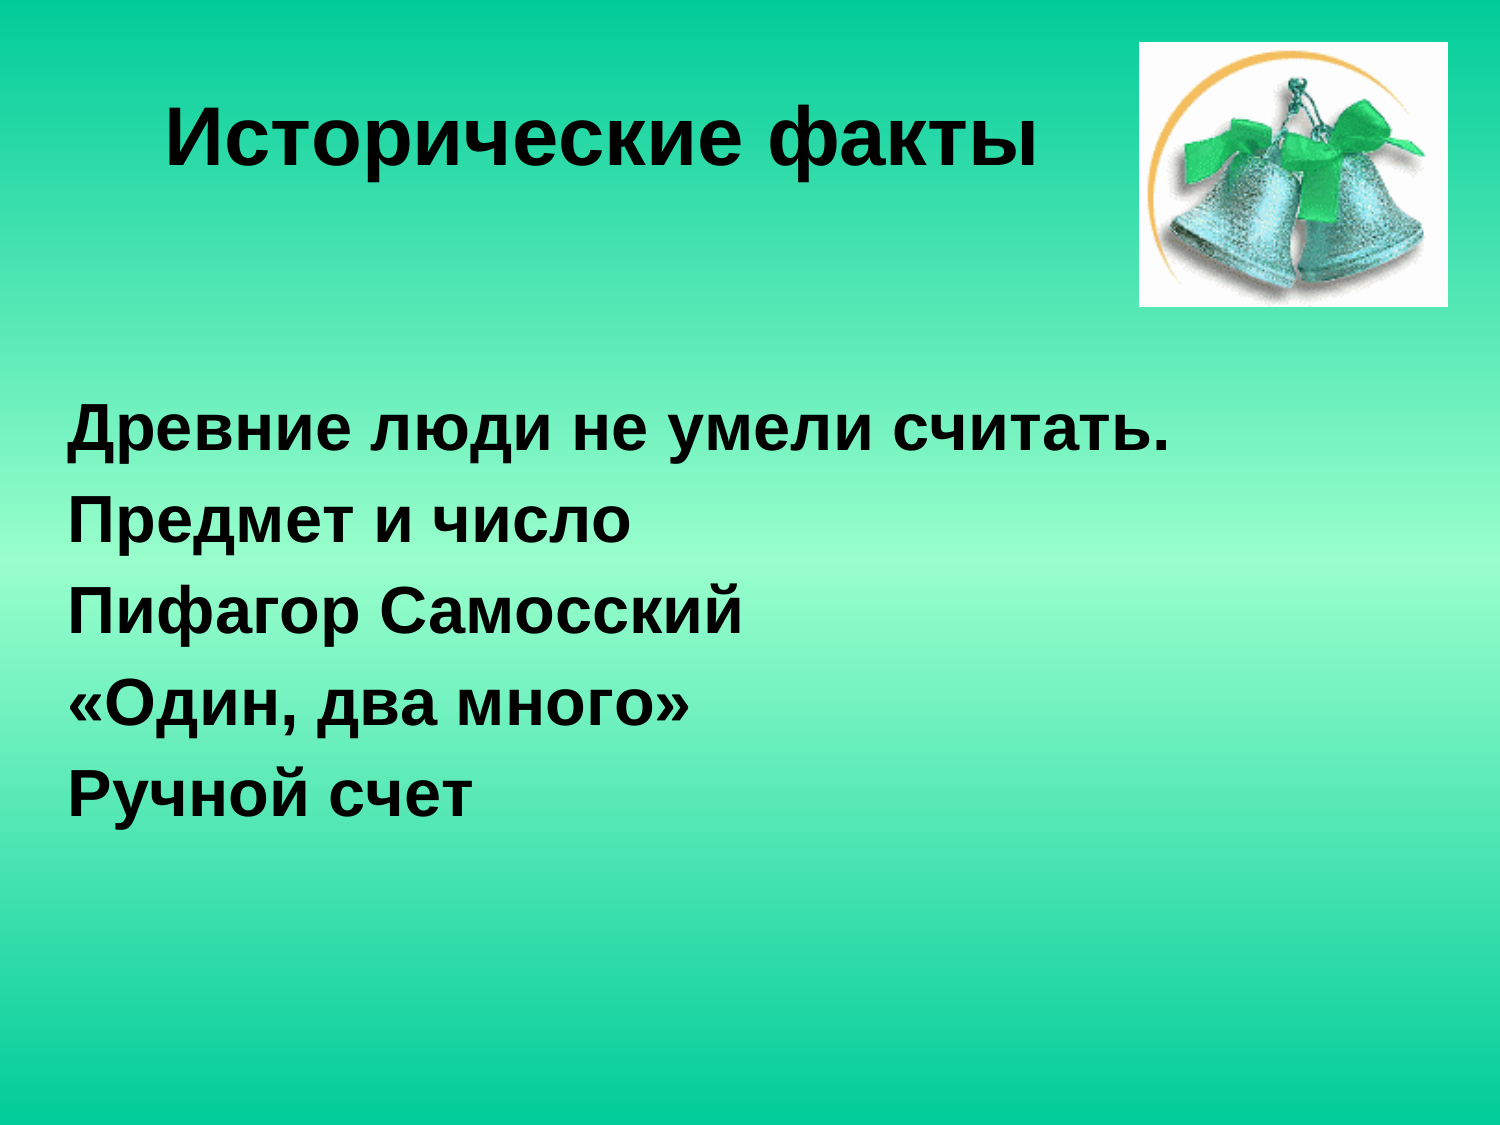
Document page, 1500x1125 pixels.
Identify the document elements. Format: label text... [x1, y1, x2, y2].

list Древние люди не умели считать. Предмет и число Пифагор Самосский «Один, два много» Ручной счет [53, 382, 1404, 1125]
title Исторические факты [41, 42, 1164, 231]
picture [1139, 42, 1448, 307]
